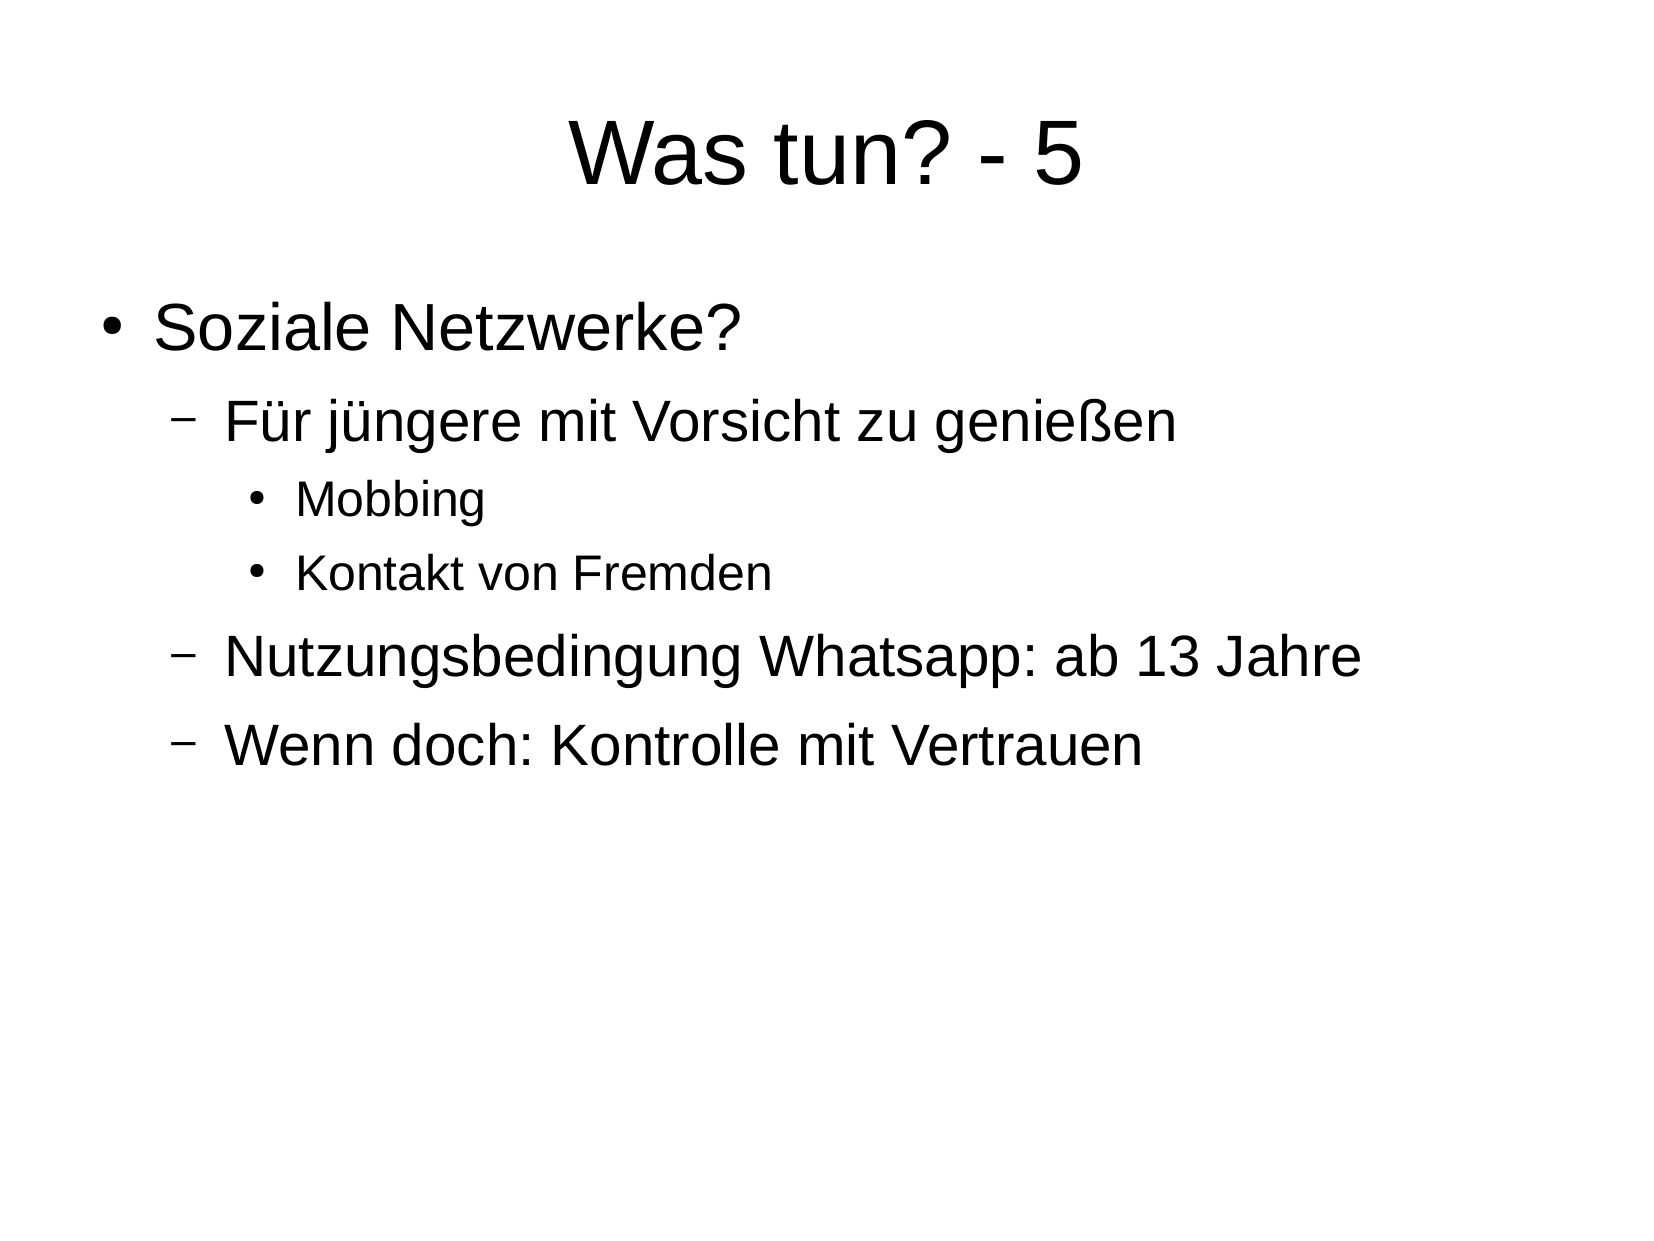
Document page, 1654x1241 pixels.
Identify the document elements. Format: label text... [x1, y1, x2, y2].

title Was tun? - 5 [82, 49, 1571, 257]
list Soziale Netzwerke? Für jüngere mit Vorsicht zu genießen Mobbing Kontakt von Fremden Nutzungsbedingung Whatsapp: ab 13 Jahre Wenn doch: Kontrolle mit Vertrauen [82, 290, 1571, 1010]
